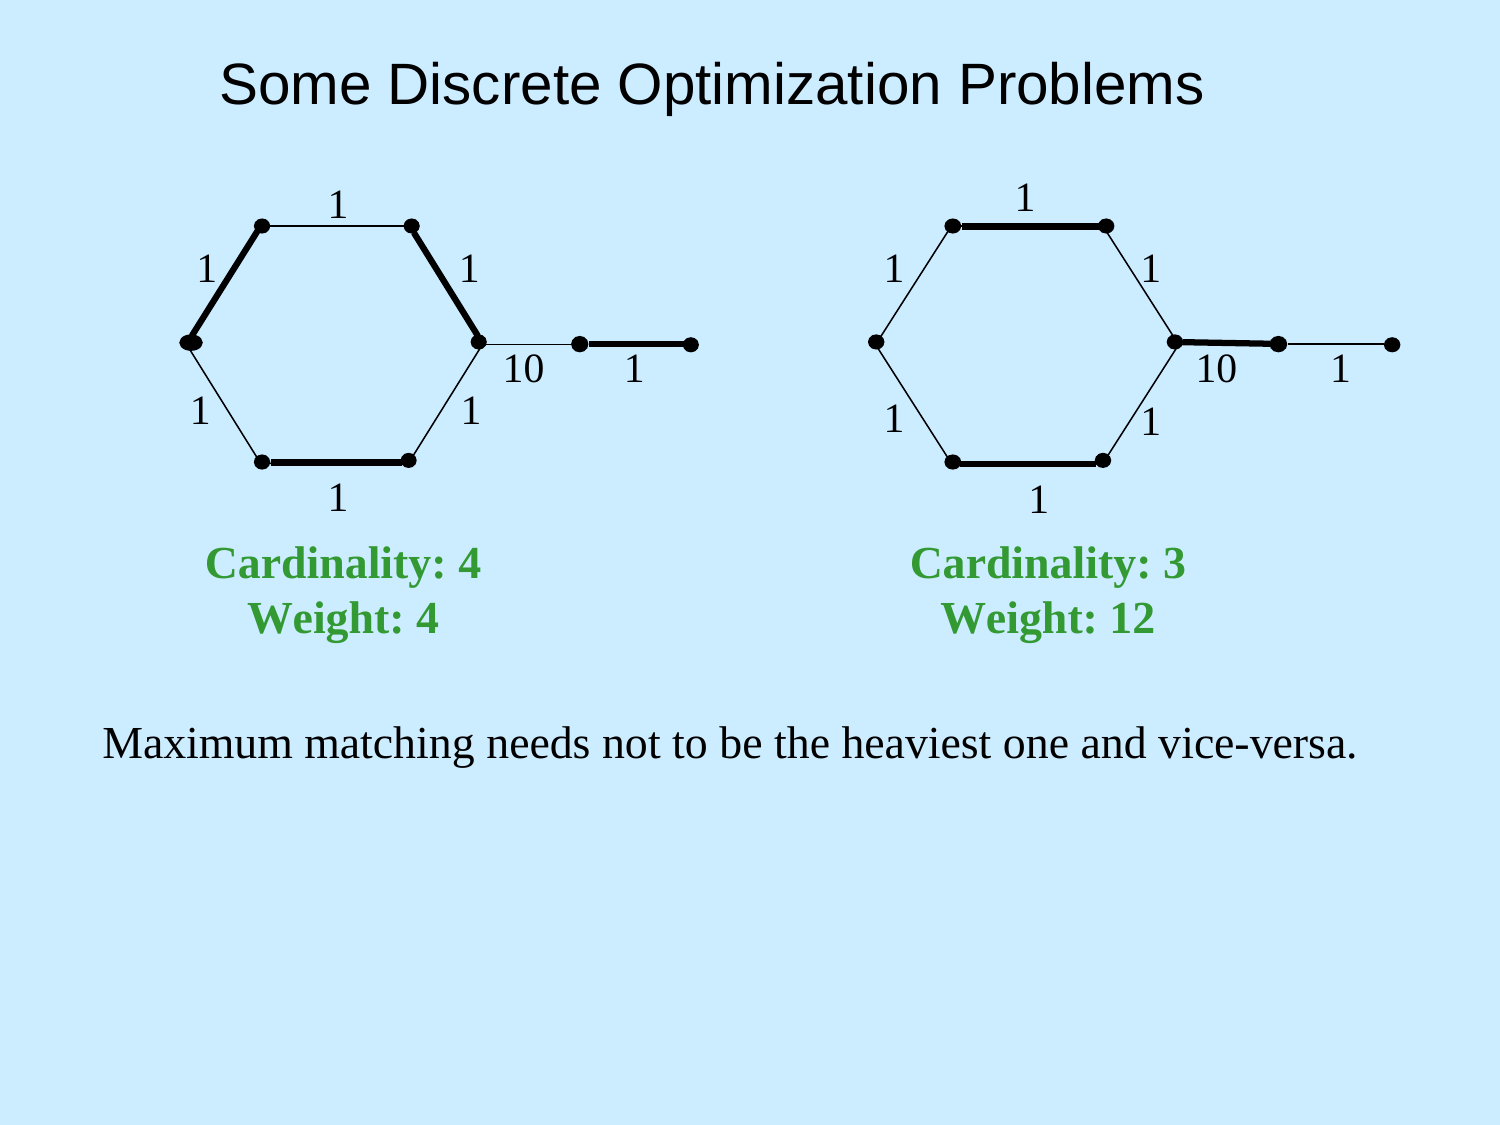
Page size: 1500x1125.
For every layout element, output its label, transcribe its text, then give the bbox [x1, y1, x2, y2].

text_box Maximum matching needs not to be the heaviest one and vice-versa. [87, 704, 1401, 776]
text_box [1095, 453, 1111, 468]
text_box 10 [488, 332, 571, 407]
text_box 1 [999, 162, 1064, 236]
text_box 1 [312, 466, 376, 536]
text_box 1 [444, 232, 507, 307]
text_box [1099, 219, 1114, 233]
text_box 1 [609, 332, 692, 407]
text_box Cardinality: 3 Weight: 12 [889, 524, 1207, 651]
text_box 1 [868, 232, 933, 307]
text_box 1 [1125, 385, 1190, 460]
text_box 1 [174, 375, 238, 449]
text_box [180, 335, 202, 351]
text_box Cardinality: 4 Weight: 4 [188, 524, 499, 651]
text_box [254, 455, 270, 469]
text_box 10 [1180, 332, 1266, 407]
text_box 1 [215, 259, 245, 307]
text_box 1 [868, 382, 933, 457]
text_box [404, 219, 419, 233]
text_box [254, 219, 270, 233]
text_box 1 [312, 168, 376, 243]
text_box [692, 338, 699, 352]
text_box 1 [1125, 232, 1190, 307]
text_box [945, 455, 961, 469]
text_box [1271, 336, 1287, 352]
text_box [945, 219, 961, 233]
title Some Discrete Optimization Problems [0, 0, 1463, 175]
text_box [471, 335, 487, 349]
text_box 1 [1013, 467, 1078, 524]
text_box 1 [445, 375, 509, 449]
text_box [571, 336, 588, 352]
text_box [868, 335, 884, 349]
text_box [401, 453, 416, 468]
text_box [1167, 335, 1180, 349]
text_box 1 [181, 232, 245, 307]
text_box 1 [1315, 332, 1401, 407]
